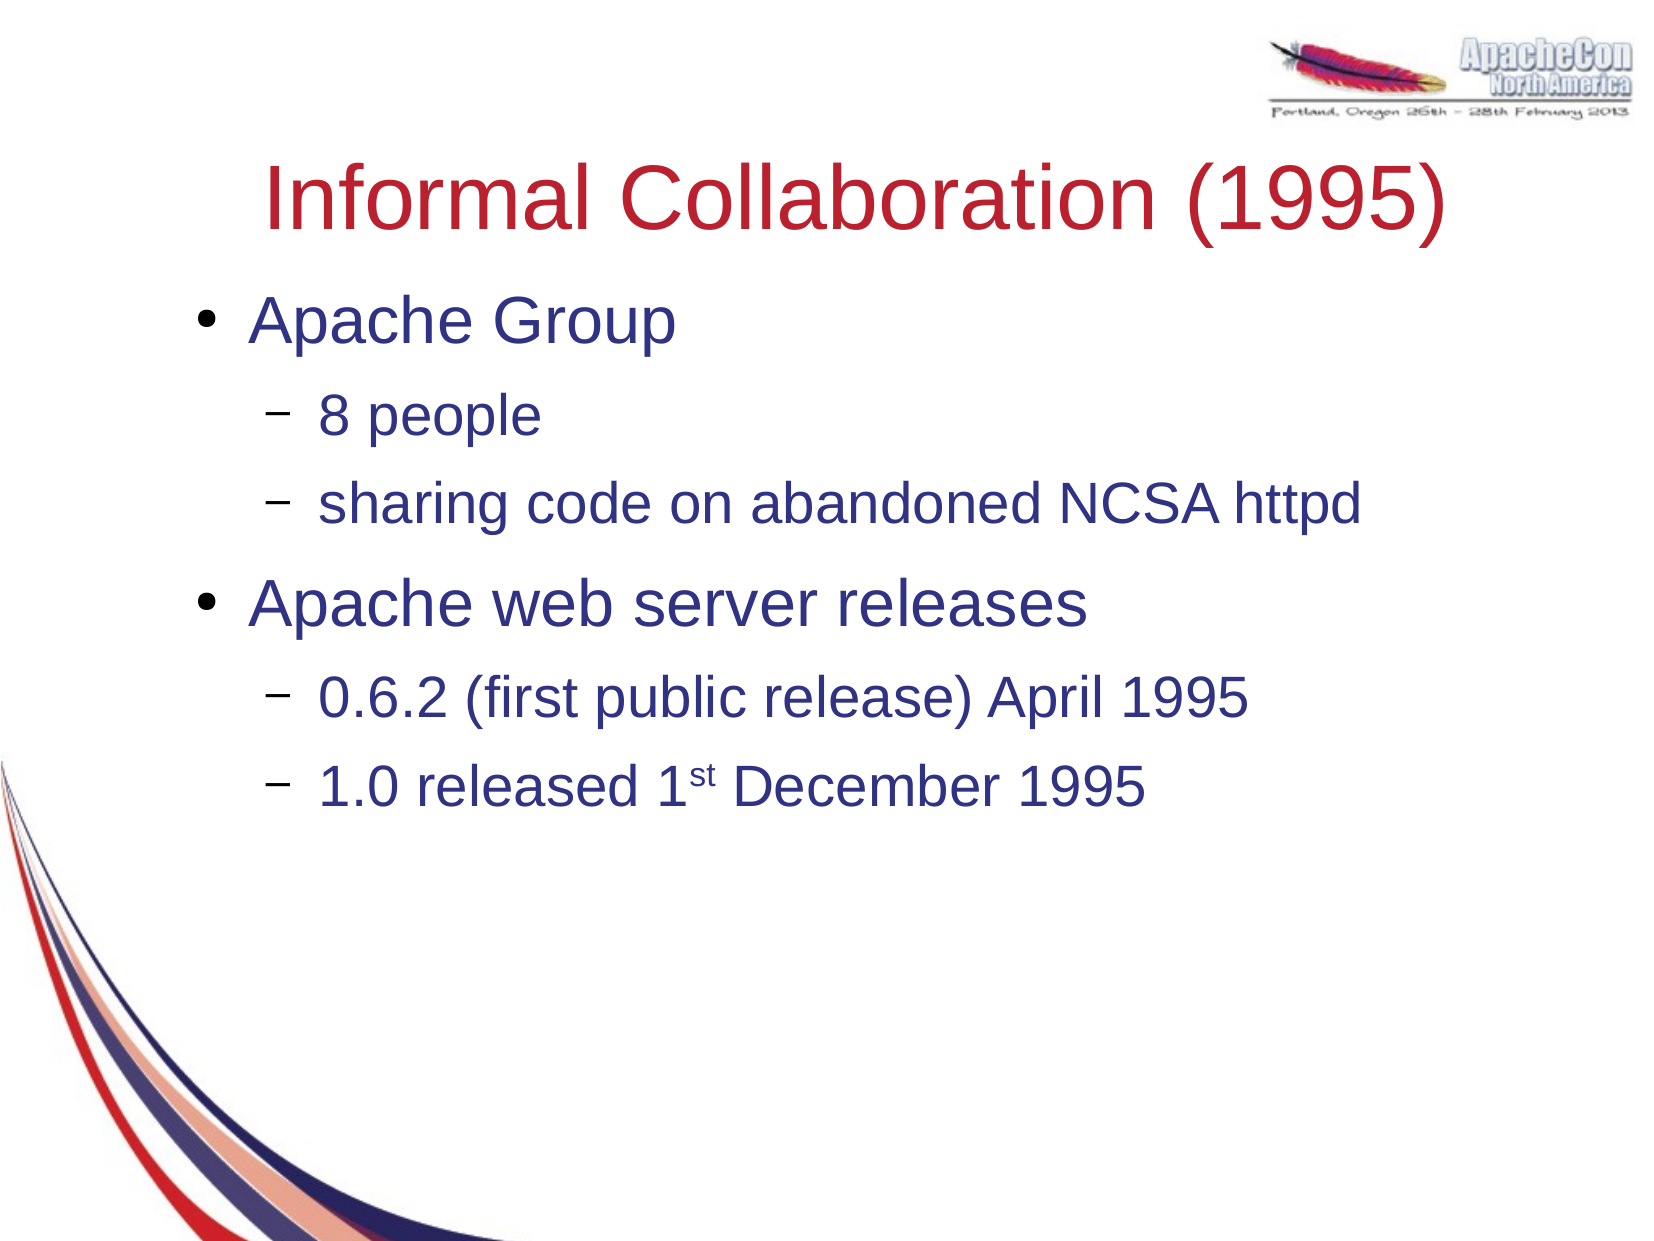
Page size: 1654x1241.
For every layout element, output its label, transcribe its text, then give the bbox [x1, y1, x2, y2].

picture [0, 0, 1654, 1241]
title Informal Collaboration (1995) [177, 146, 1536, 250]
list Apache Group 8 people sharing code on abandoned NCSA httpd Apache web server releases 0.6.2 (first public release) April 1995 1.0 released 1st December 1995 [177, 283, 1536, 1093]
